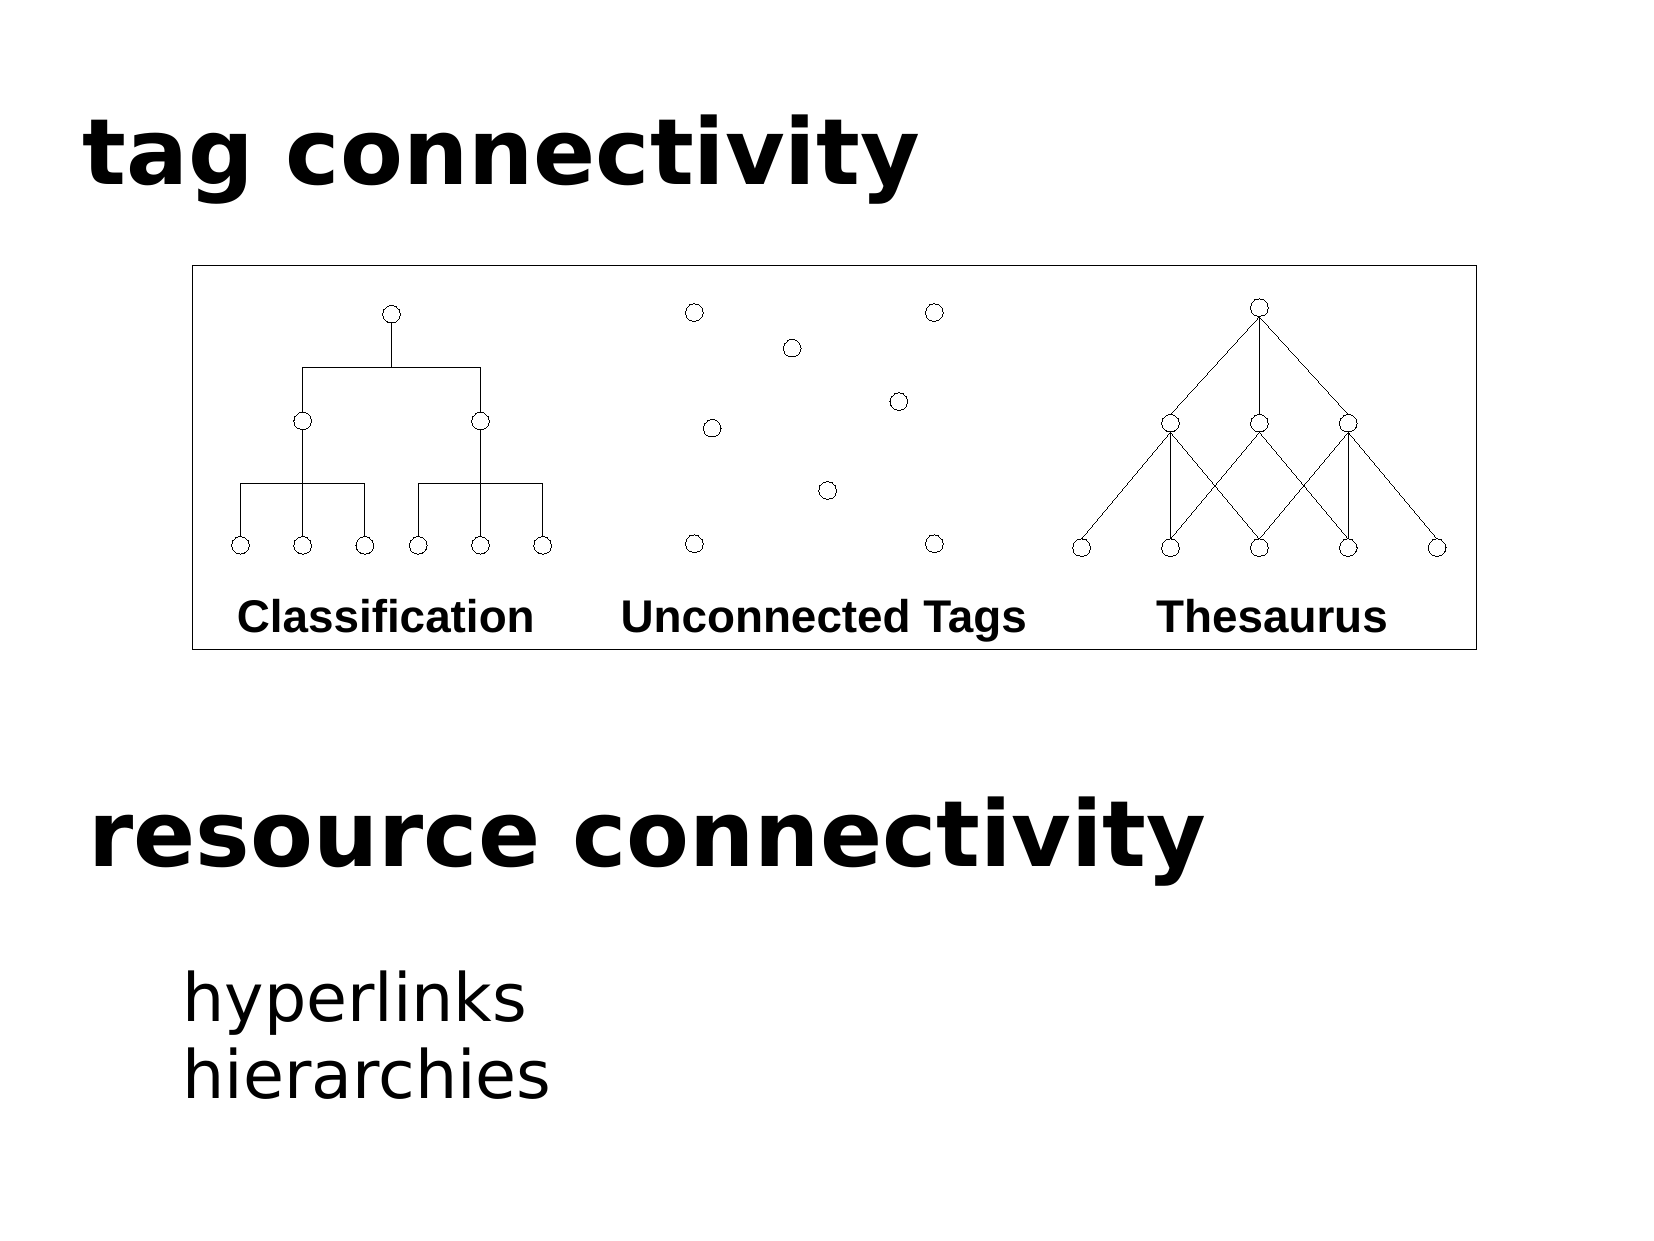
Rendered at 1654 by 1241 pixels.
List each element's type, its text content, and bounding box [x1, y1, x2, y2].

title tag connectivity [82, 56, 1571, 250]
text_box hyperlinks hierarchies [146, 951, 591, 1123]
text_box Thesaurus [1141, 583, 1404, 649]
title resource connectivity [88, 738, 1577, 931]
text_box Classification [222, 583, 550, 649]
text_box Unconnected Tags [605, 583, 1043, 649]
